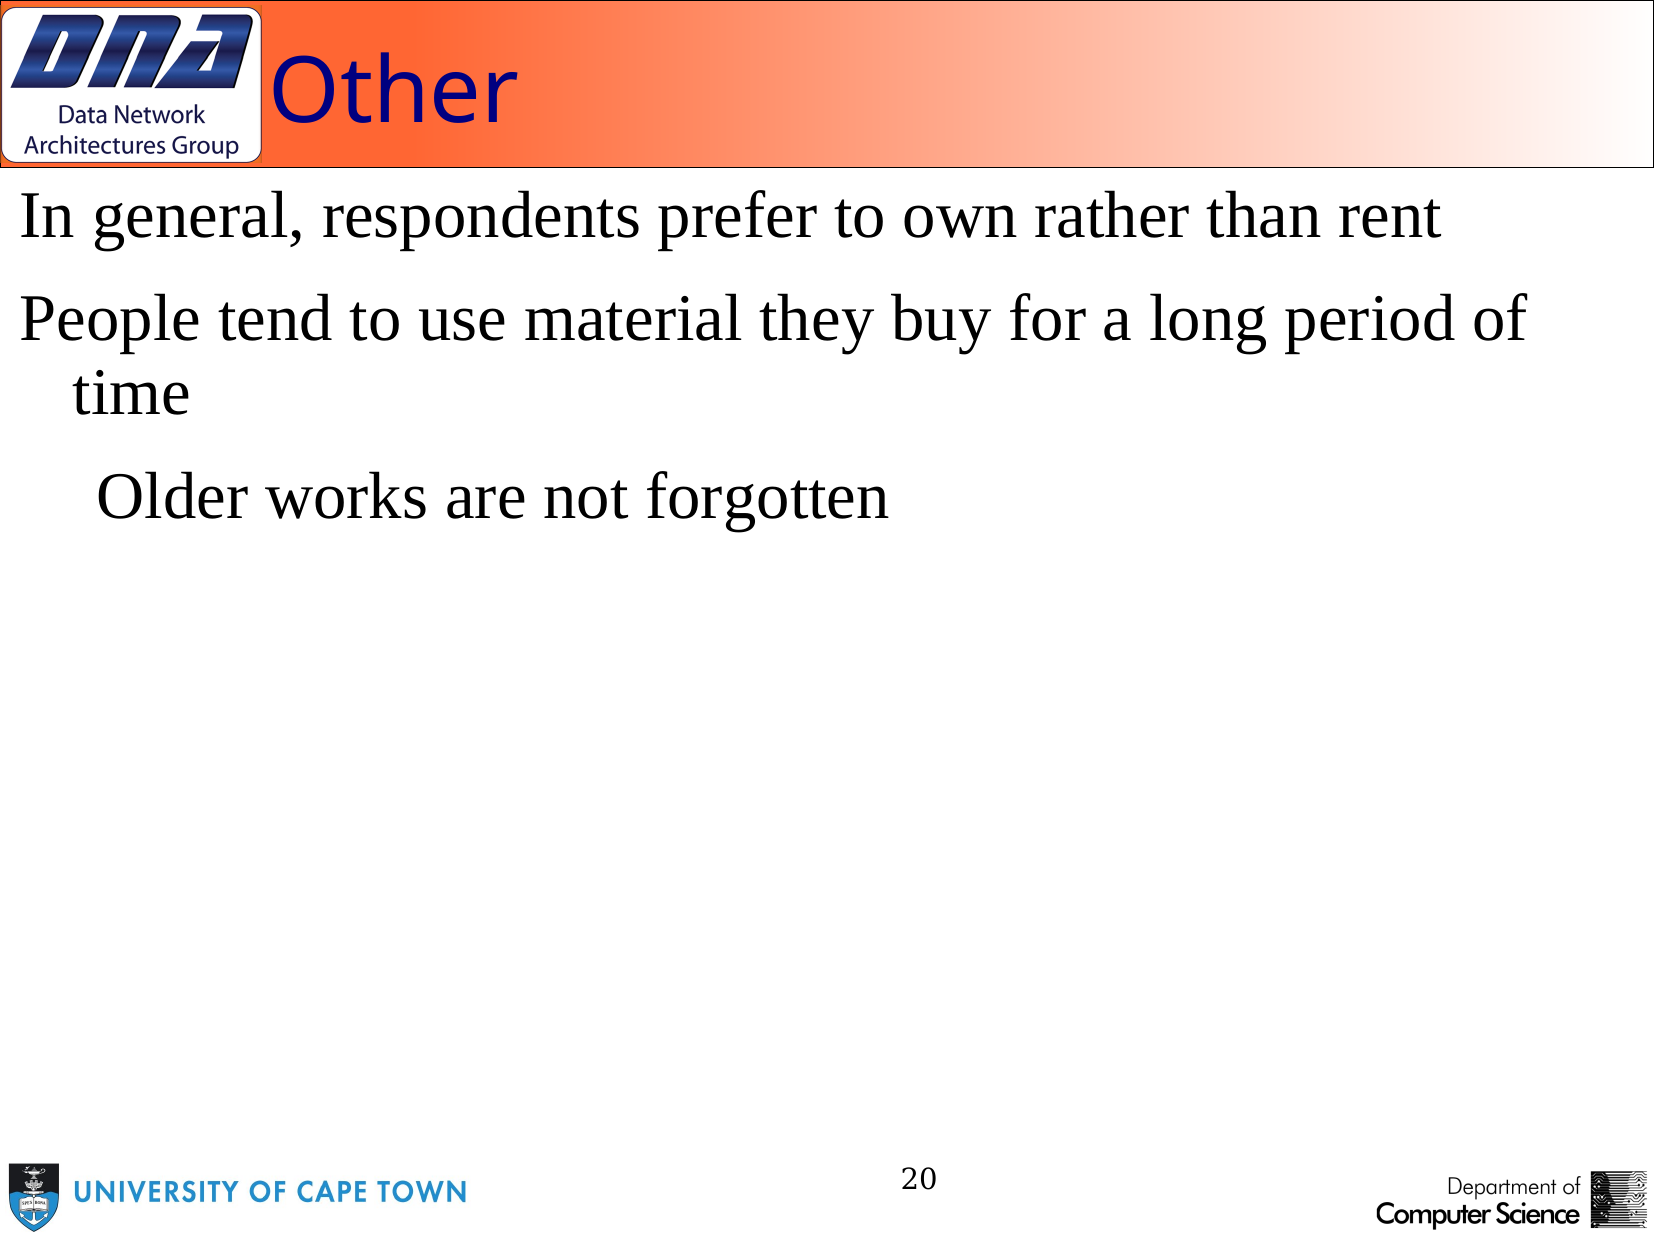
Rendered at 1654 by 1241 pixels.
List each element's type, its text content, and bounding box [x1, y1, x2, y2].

title Other [268, 11, 1654, 163]
list In general, respondents prefer to own rather than rent People tend to use material they buy for a long period of time Older works are not forgotten [2, 177, 1654, 1153]
picture [0, 5, 262, 163]
picture [5, 1159, 479, 1235]
picture [1368, 1159, 1654, 1235]
